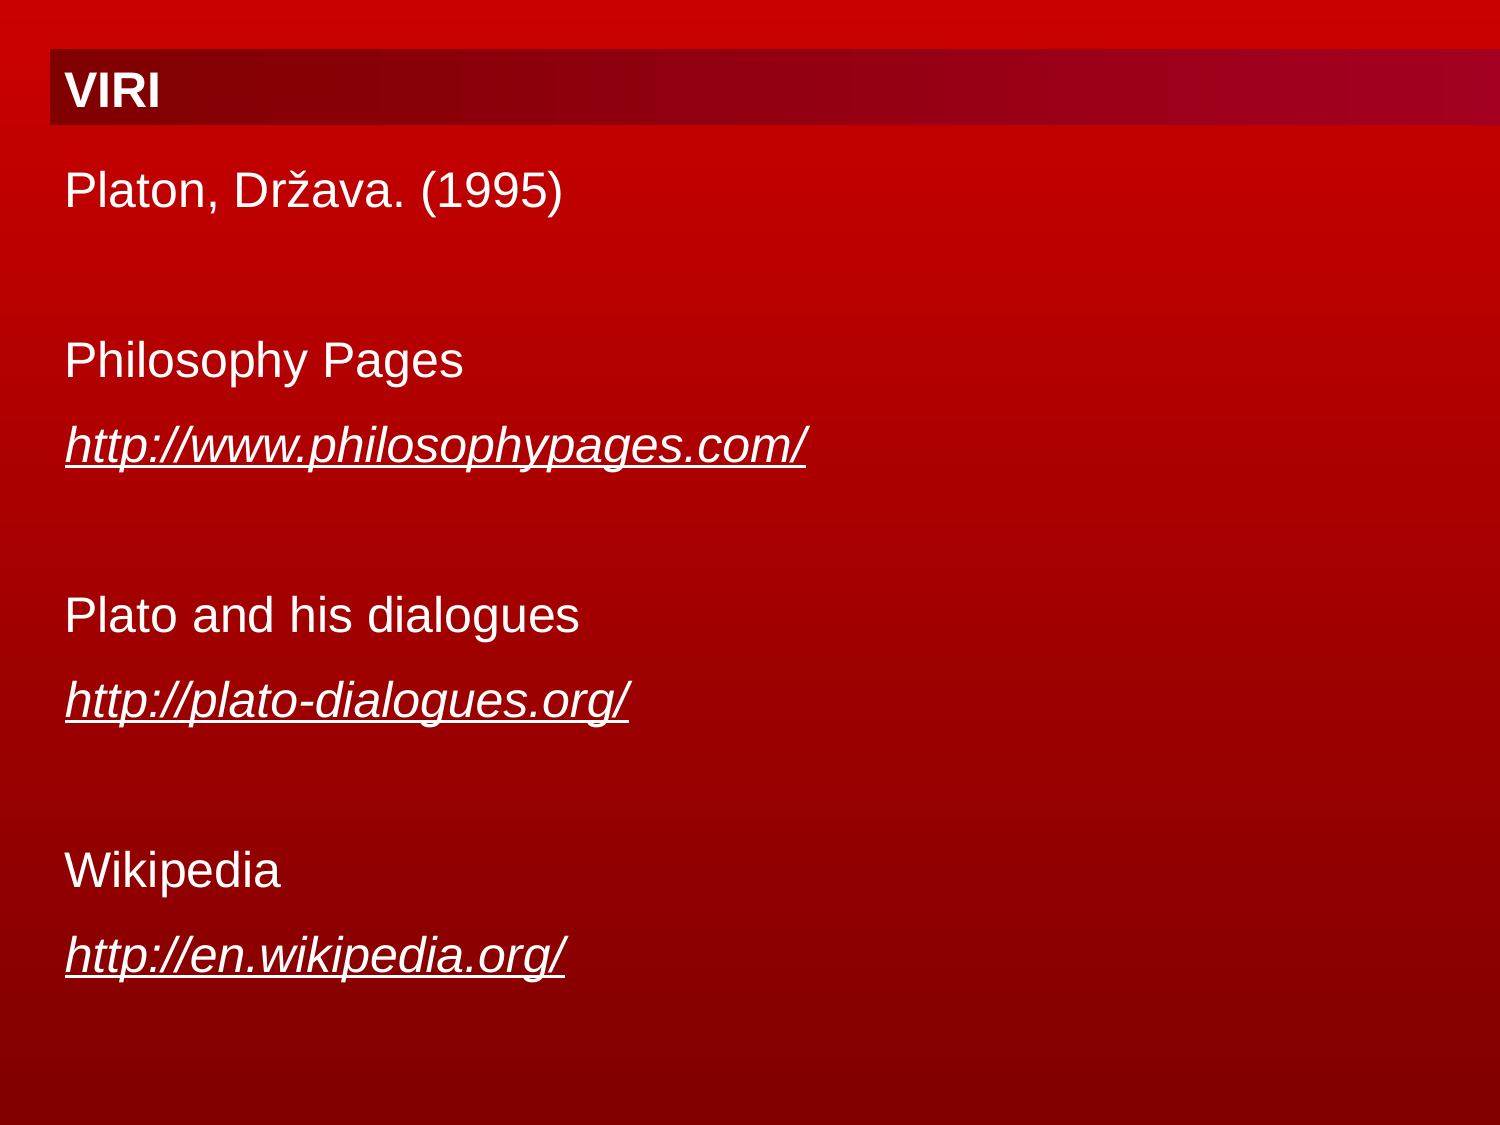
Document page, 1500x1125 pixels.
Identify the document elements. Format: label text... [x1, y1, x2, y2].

text_box Platon, Država. (1995) Philosophy Pages http://www.philosophypages.com/ Plato and his dialogues http://plato-dialogues.org/ Wikipedia http://en.wikipedia.org/ [50, 149, 1438, 990]
text_box VIRI [50, 49, 1500, 125]
